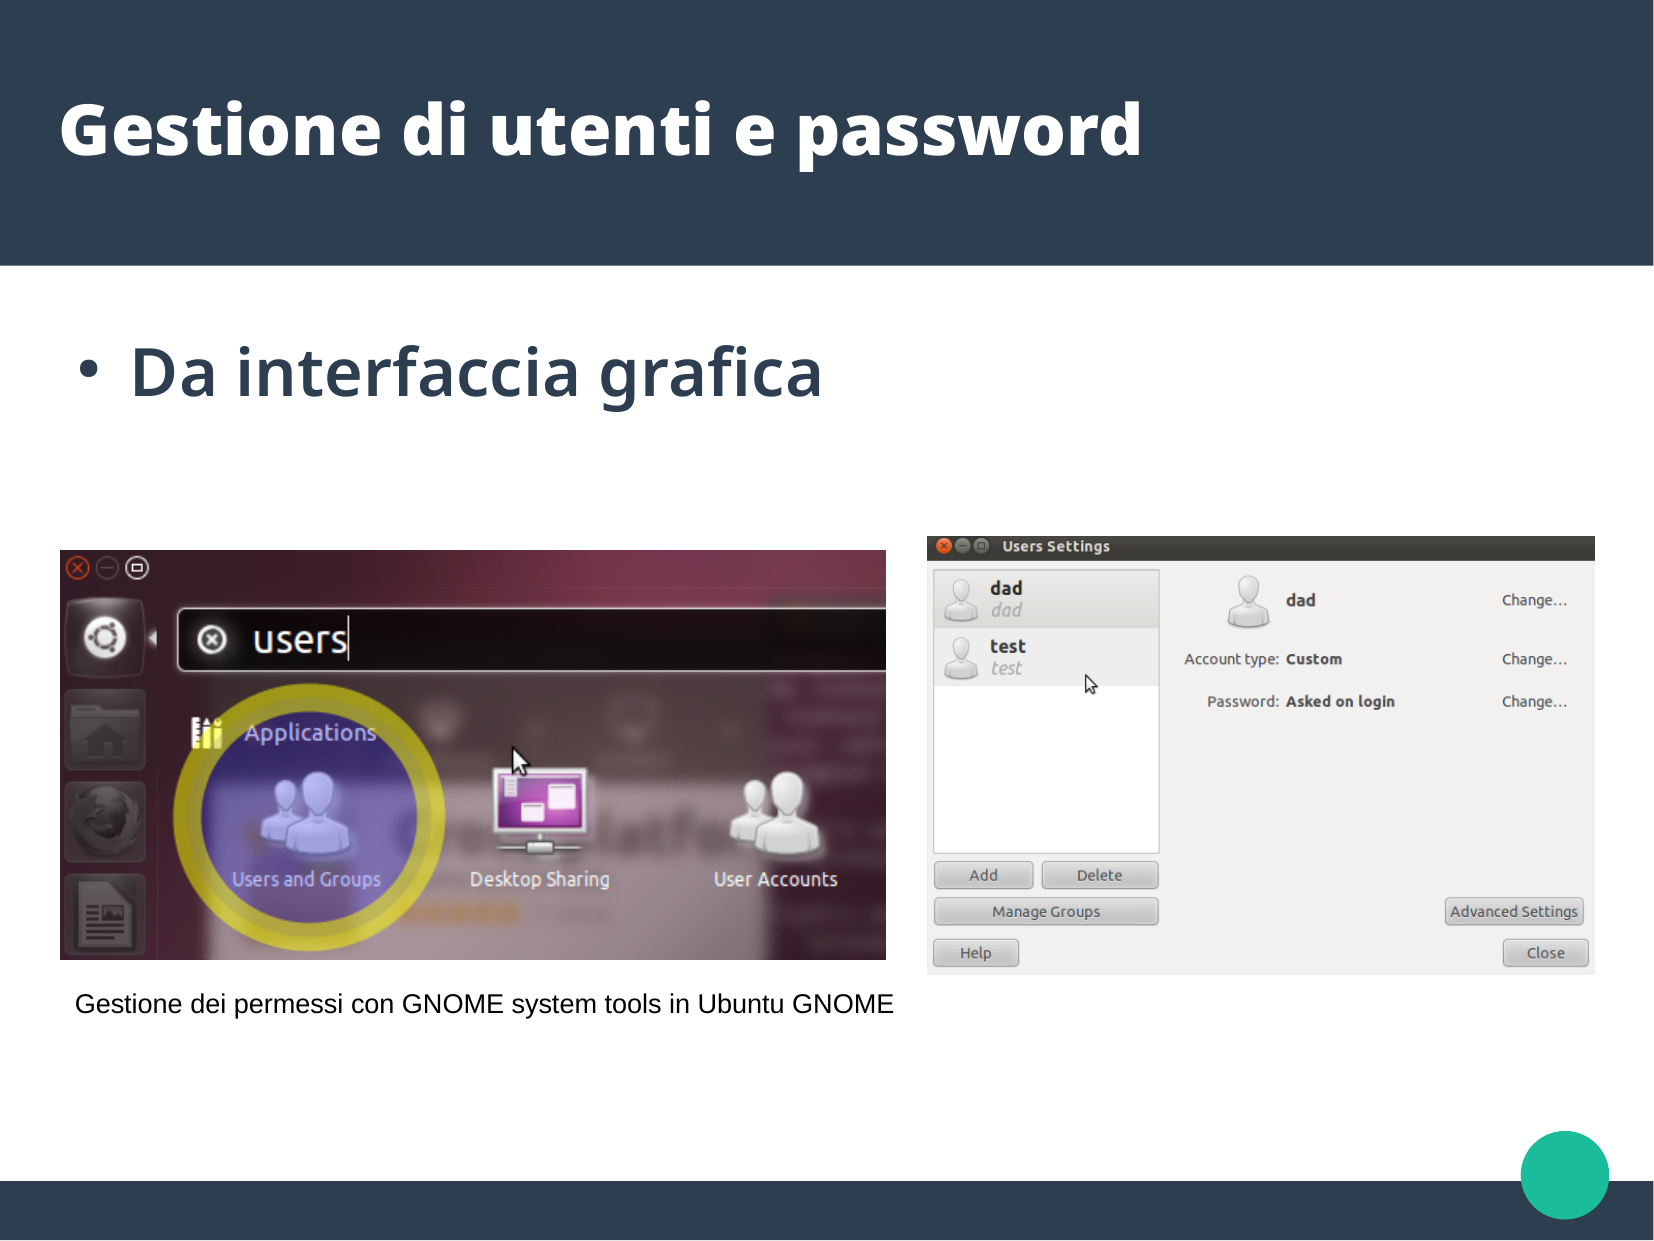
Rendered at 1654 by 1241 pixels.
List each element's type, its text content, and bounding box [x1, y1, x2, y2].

list Da interfaccia grafica [59, 324, 1595, 1152]
picture [60, 550, 886, 961]
picture [927, 536, 1595, 976]
title Gestione di utenti e password [59, 49, 1595, 207]
text_box Gestione dei permessi con GNOME system tools in Ubuntu GNOME [60, 981, 1595, 1081]
